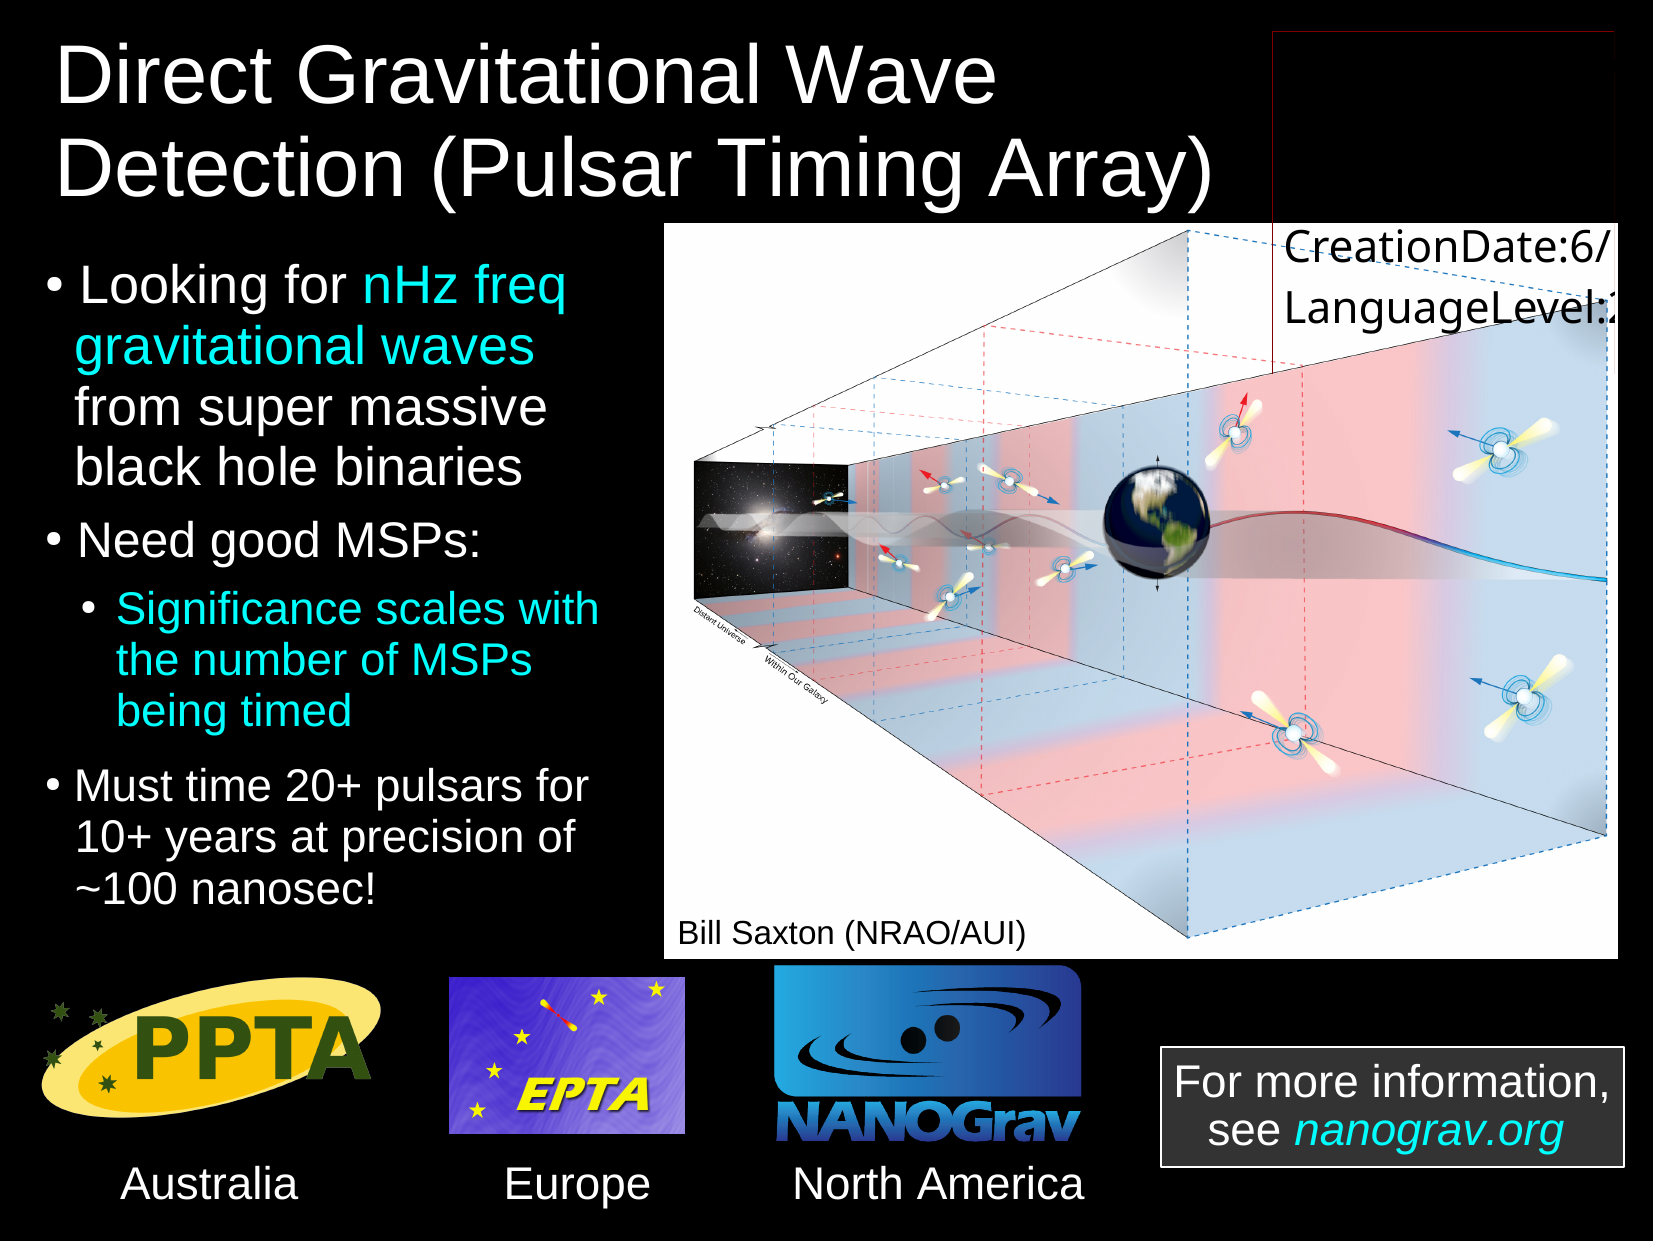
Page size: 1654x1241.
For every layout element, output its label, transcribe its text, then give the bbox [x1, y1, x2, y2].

text_box North America [792, 1157, 1083, 1209]
text_box Europe [503, 1157, 652, 1209]
picture [40, 974, 384, 1120]
picture [449, 977, 685, 1134]
text_box Australia [120, 1157, 299, 1209]
picture [664, 28, 1618, 1170]
text_box Bill Saxton (NRAO/AUI) [677, 914, 1116, 962]
text_box For more information, see nanograv.org [1160, 1047, 1625, 1168]
list Looking for nHz freq gravitational waves from super massive black hole binaries Need good MSPs: Significance scales with the number of MSPs being timed Must time 20+ pulsars for 10+ years at precision of ~100 nanosec! [44, 255, 630, 1188]
title Direct Gravitational Wave Detection (Pulsar Timing Array) [54, 19, 1245, 223]
